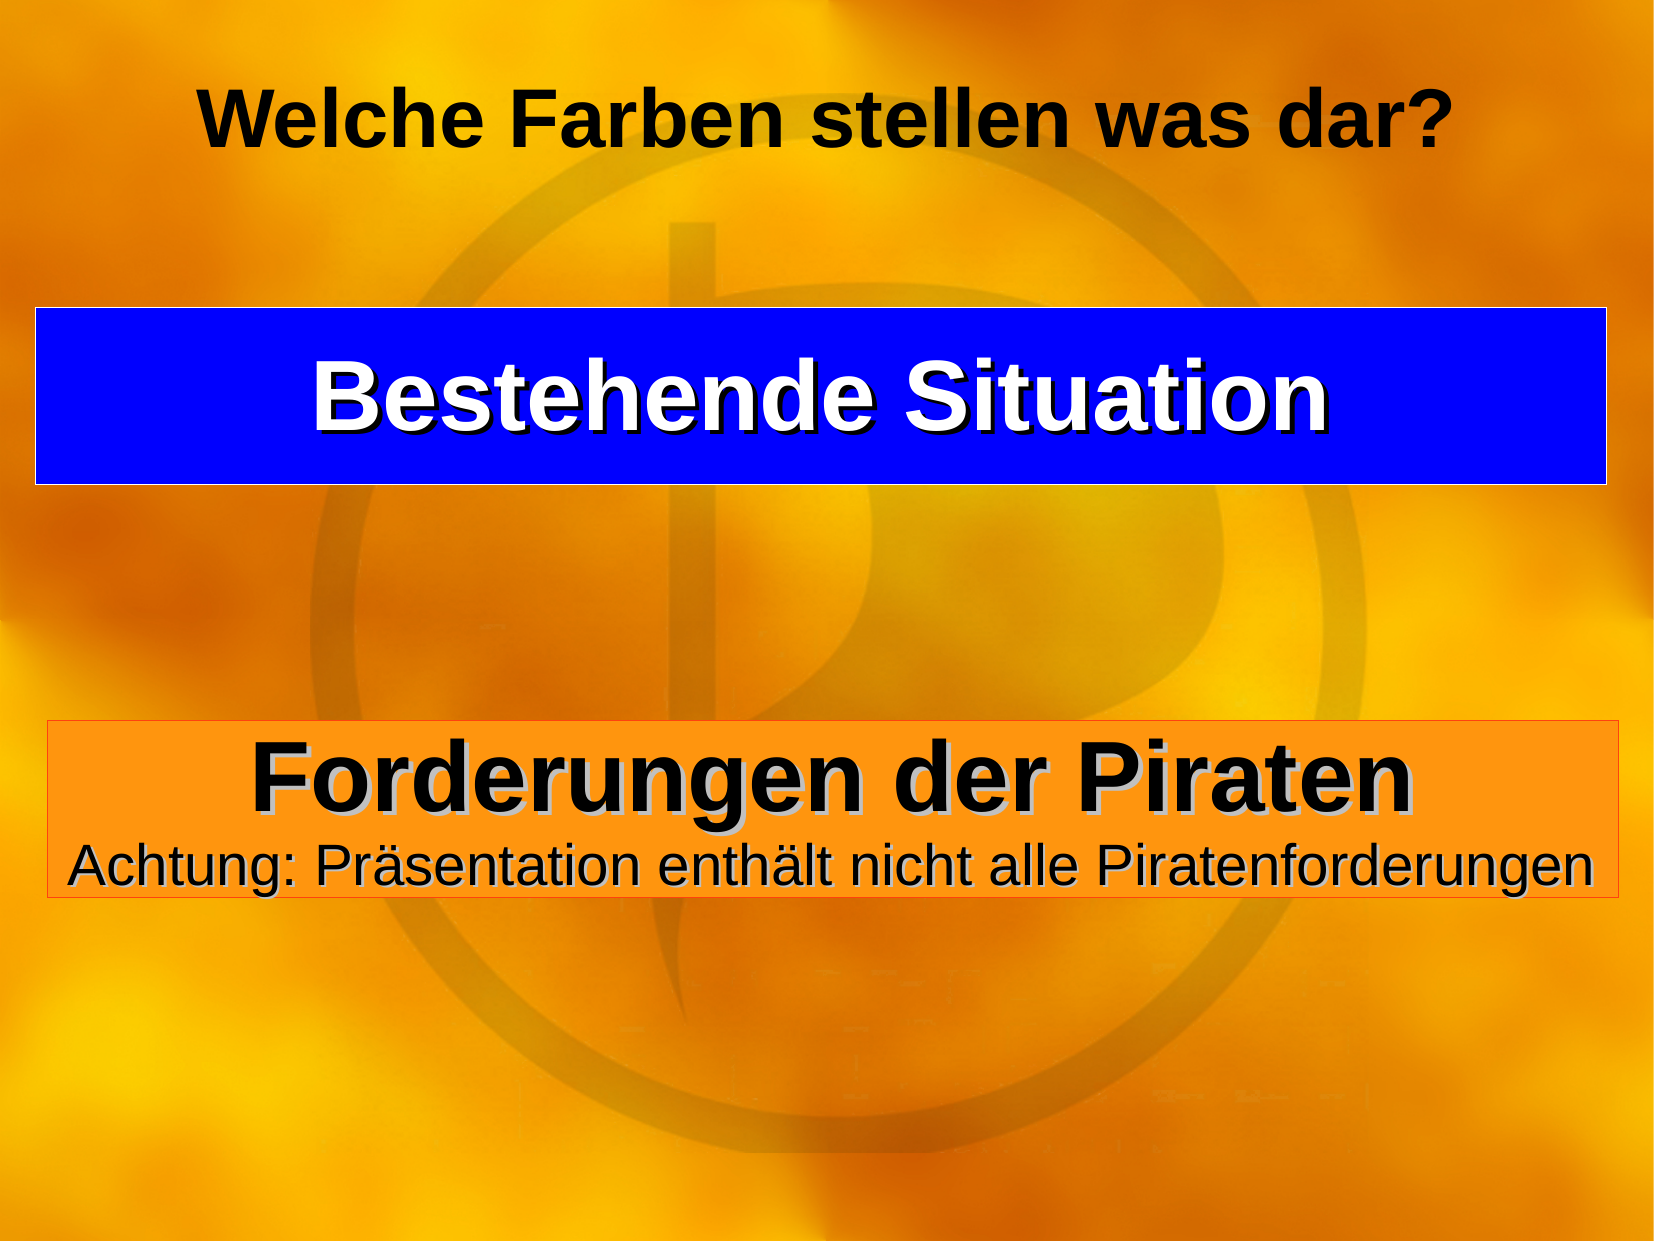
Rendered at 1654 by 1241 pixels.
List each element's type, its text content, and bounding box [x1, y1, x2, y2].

title Welche Farben stellen was dar? [82, 49, 1571, 189]
text_box Bestehende Situation [35, 307, 1607, 485]
picture [0, 0, 1654, 1241]
text_box Forderungen der Piraten Achtung: Präsentation enthält nicht alle Piratenforderungen [47, 720, 1619, 898]
